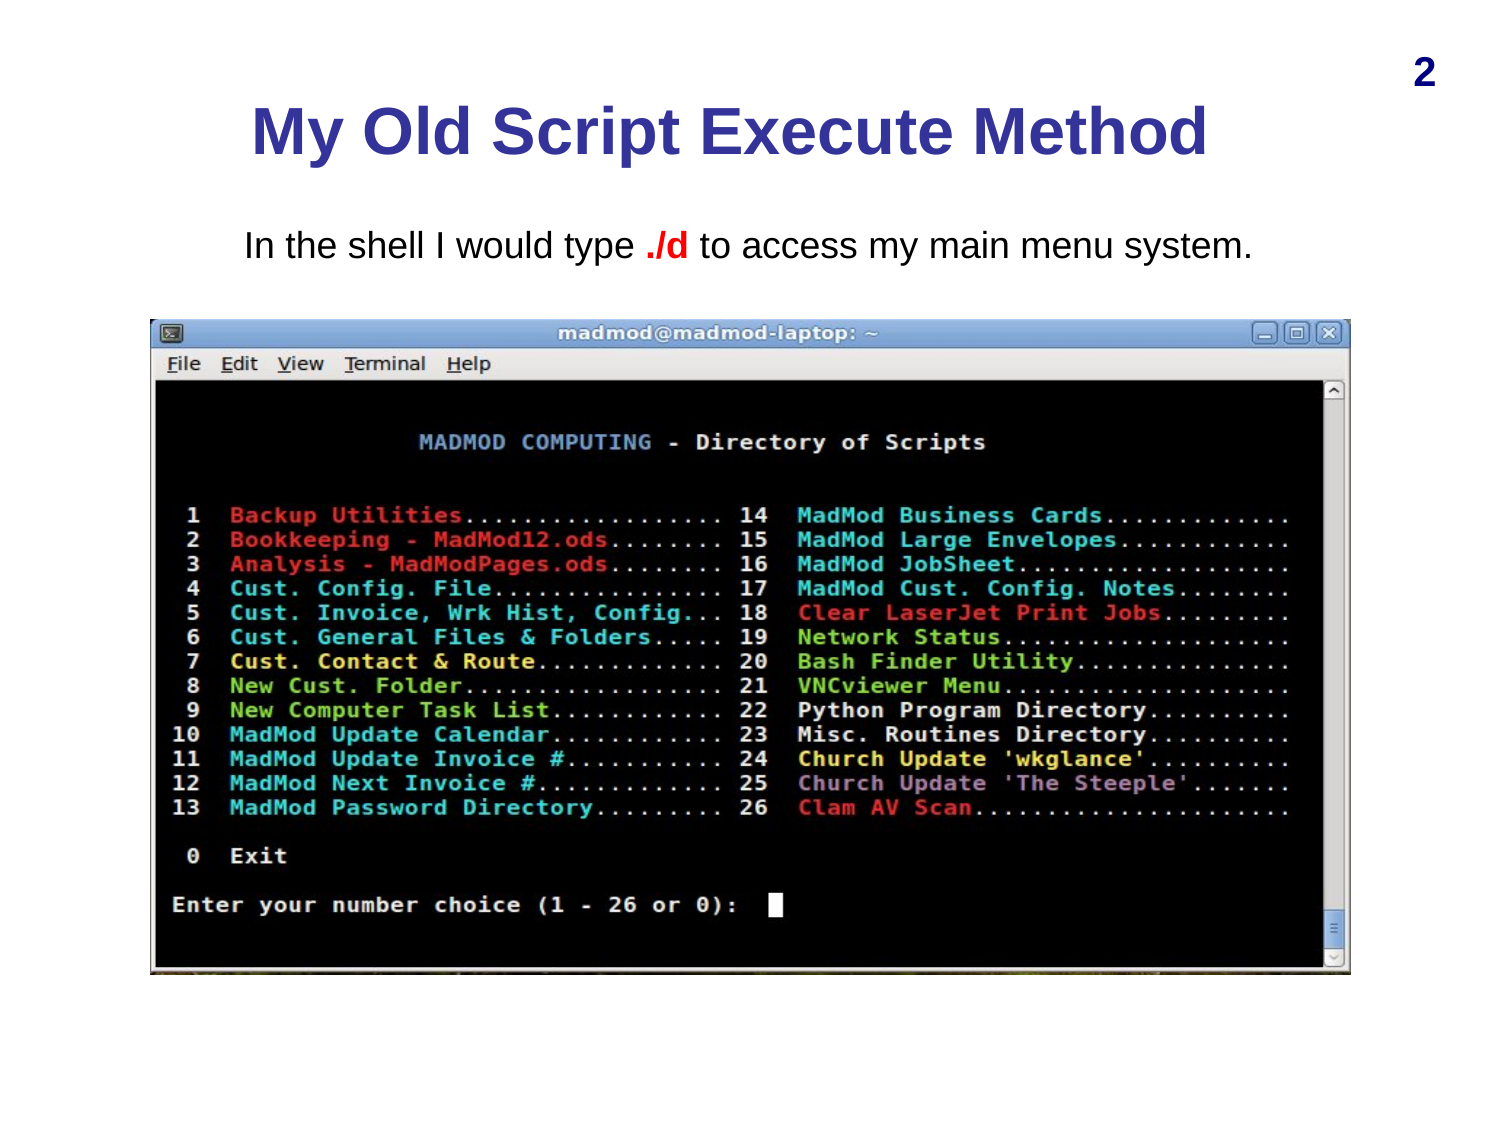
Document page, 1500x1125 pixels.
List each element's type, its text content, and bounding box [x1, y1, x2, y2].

title My Old Script Execute Method [150, 74, 1313, 188]
picture [150, 319, 1351, 976]
text_box 2 [1387, 37, 1463, 103]
list In the shell I would type ./d to access my main menu system. [187, 224, 1276, 300]
